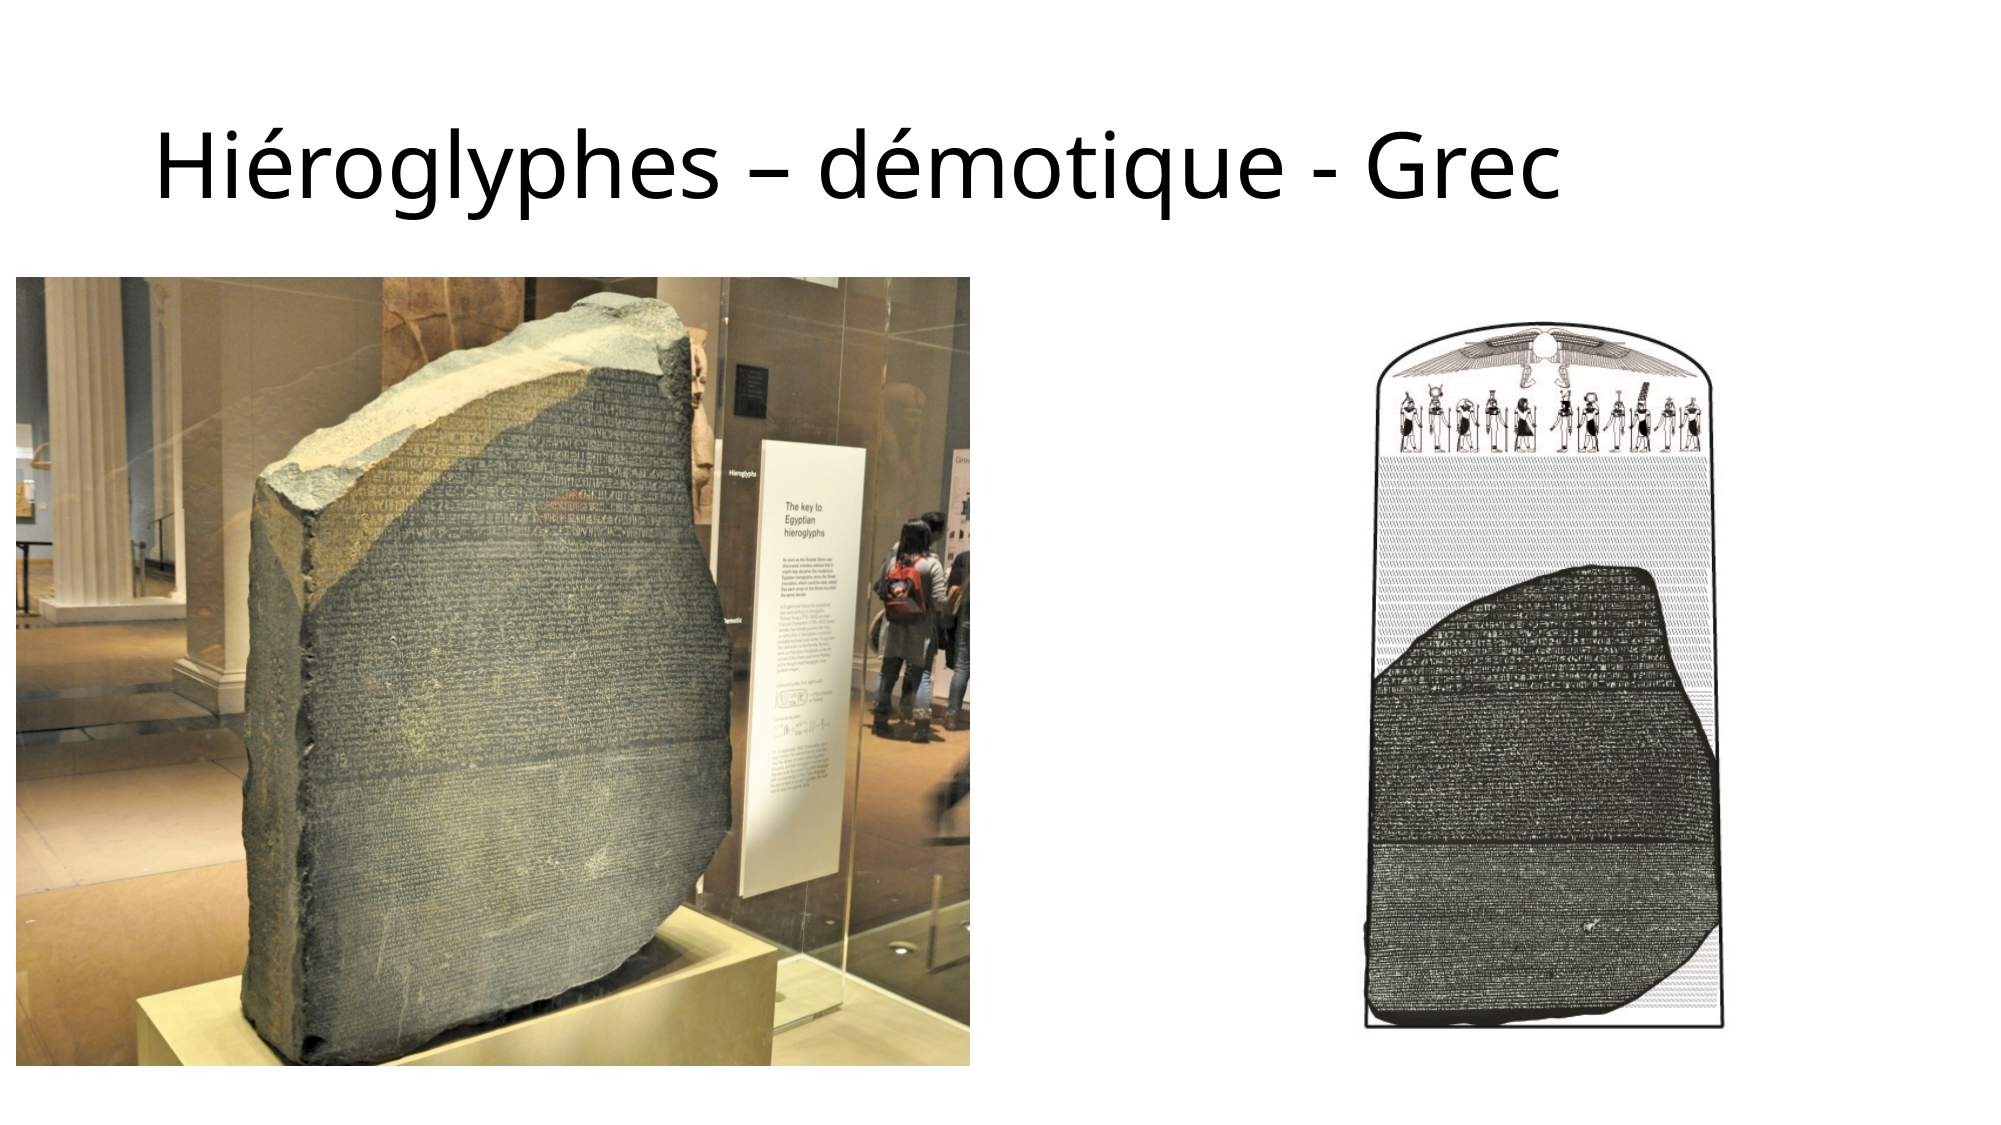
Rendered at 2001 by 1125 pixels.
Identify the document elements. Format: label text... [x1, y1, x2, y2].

picture [1356, 321, 1732, 1036]
picture [16, 277, 970, 1066]
title Hiéroglyphes – démotique - Grec [137, 59, 1863, 278]
